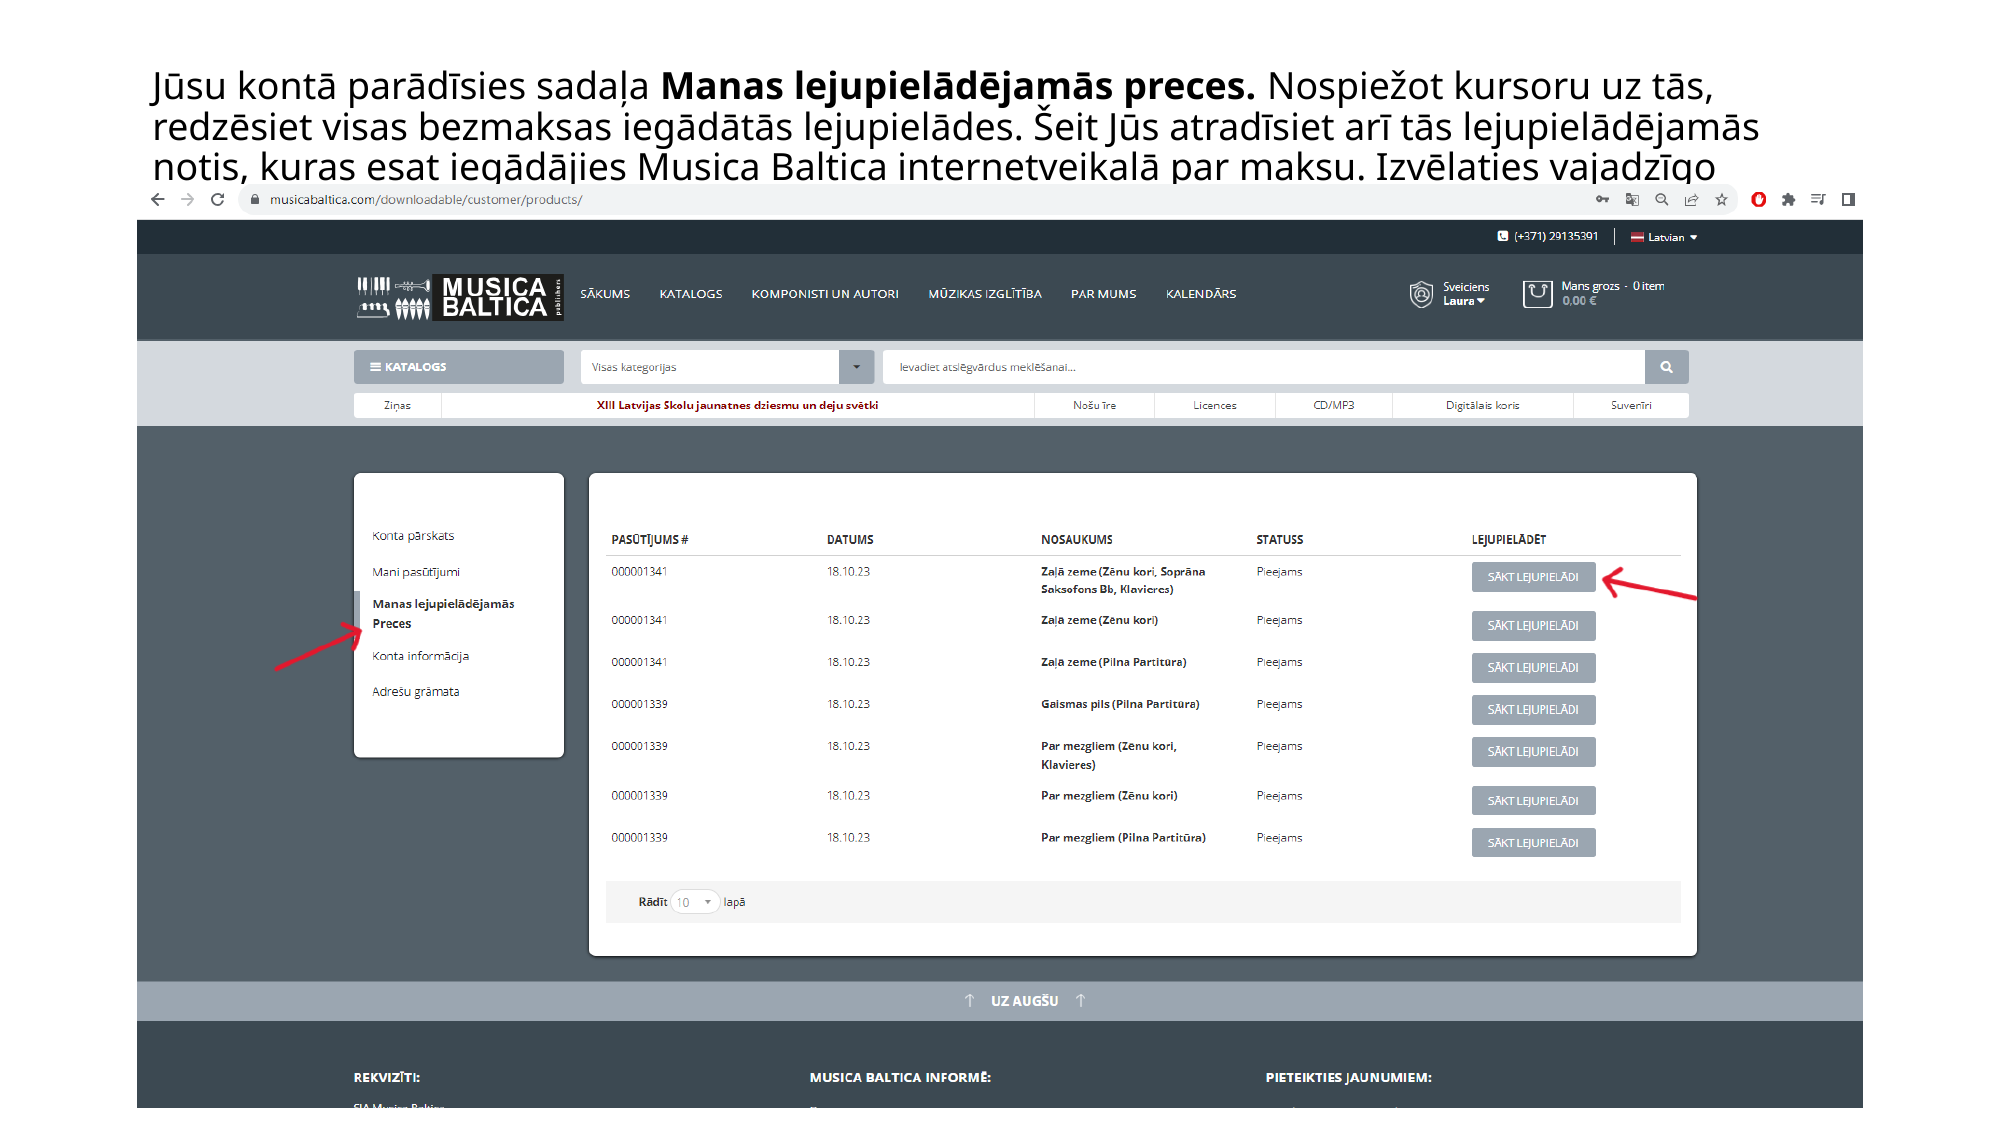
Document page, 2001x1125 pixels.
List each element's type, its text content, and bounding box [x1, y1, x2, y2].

title Jūsu kontā parādīsies sadaļa Manas lejupielādējamās preces. Nospiežot kursoru uz tās, redzēsiet visas bezmaksas iegādātās lejupielādes. Šeit Jūs atradīsiet arī tās lejupielādējamās notis, kuras esat iegādājies Musica Baltica internetveikalā par maksu. Izvēlaties vajadzīgo nosaukumu un spiediet pogu Sākt lejupielādi. [137, 59, 1863, 159]
picture [137, 184, 1863, 1108]
